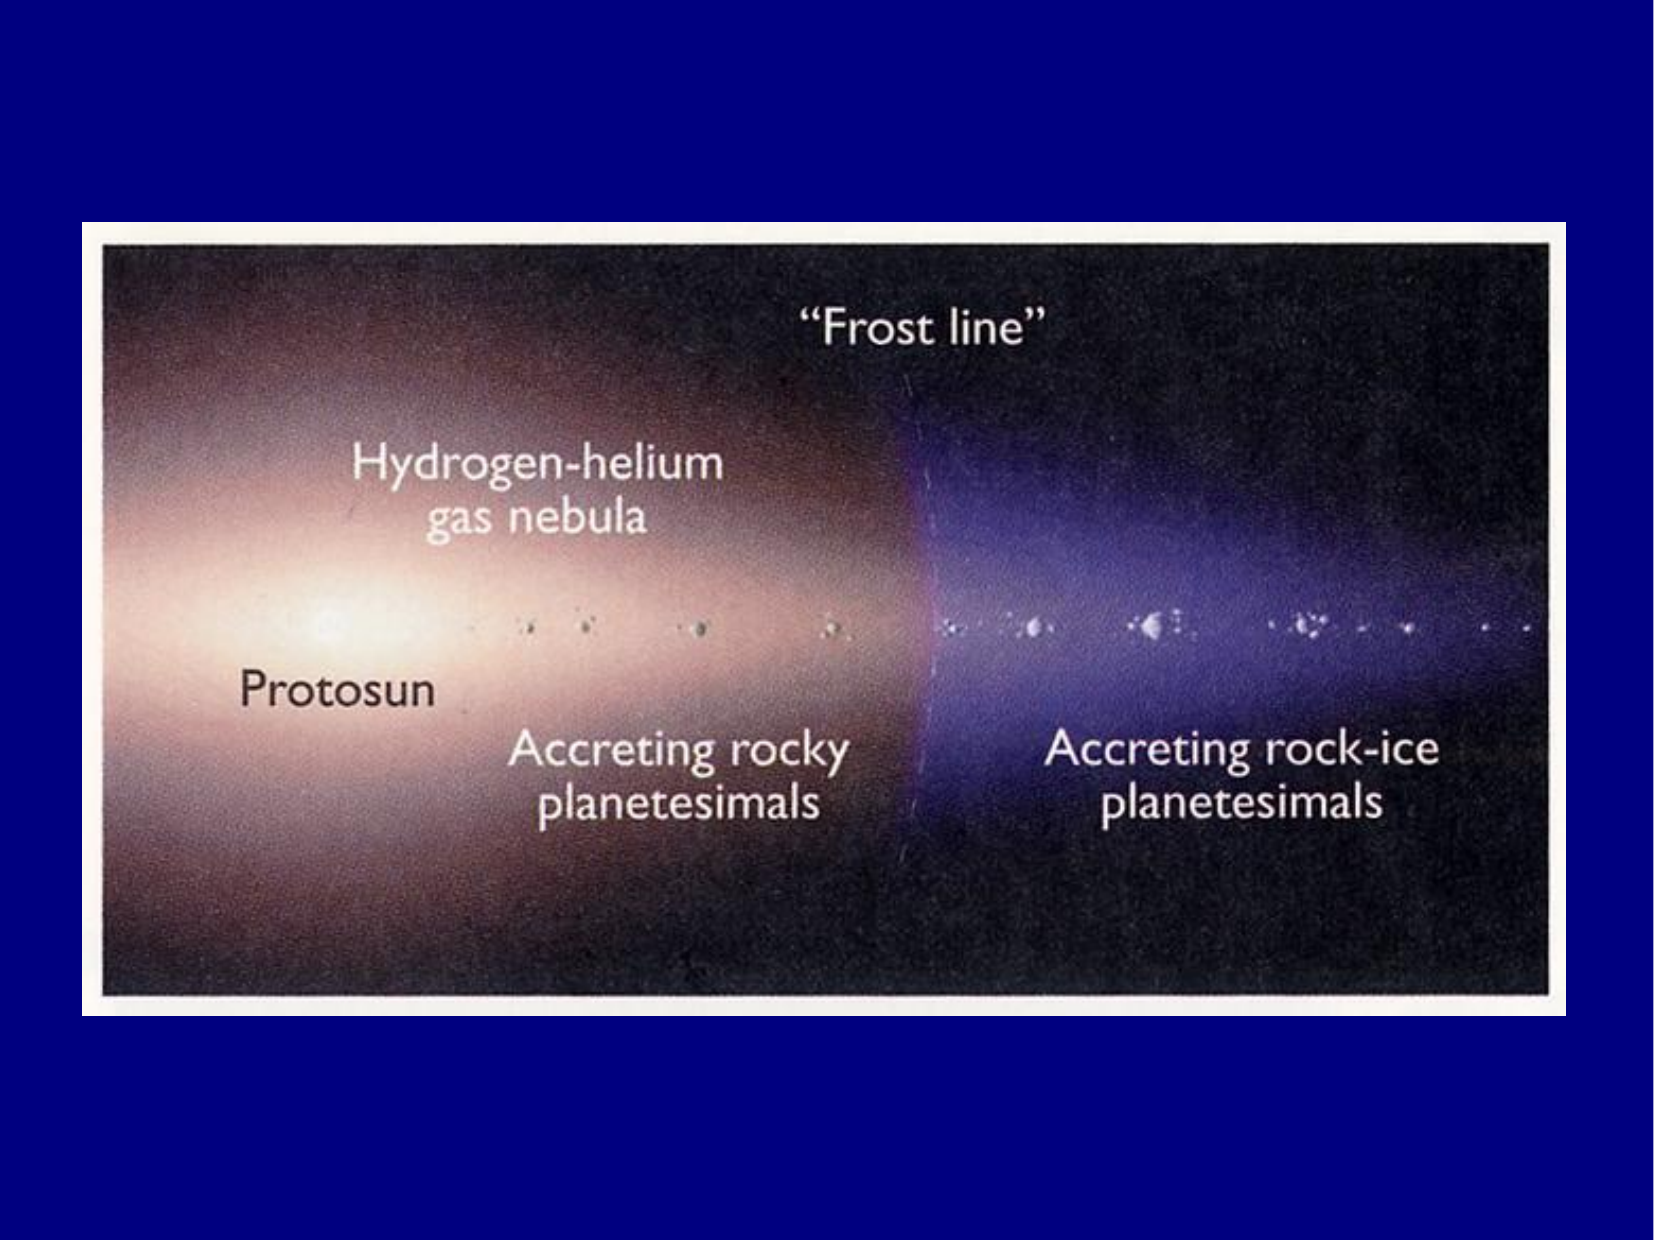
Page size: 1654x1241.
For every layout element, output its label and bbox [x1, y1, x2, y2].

picture [82, 222, 1566, 1016]
